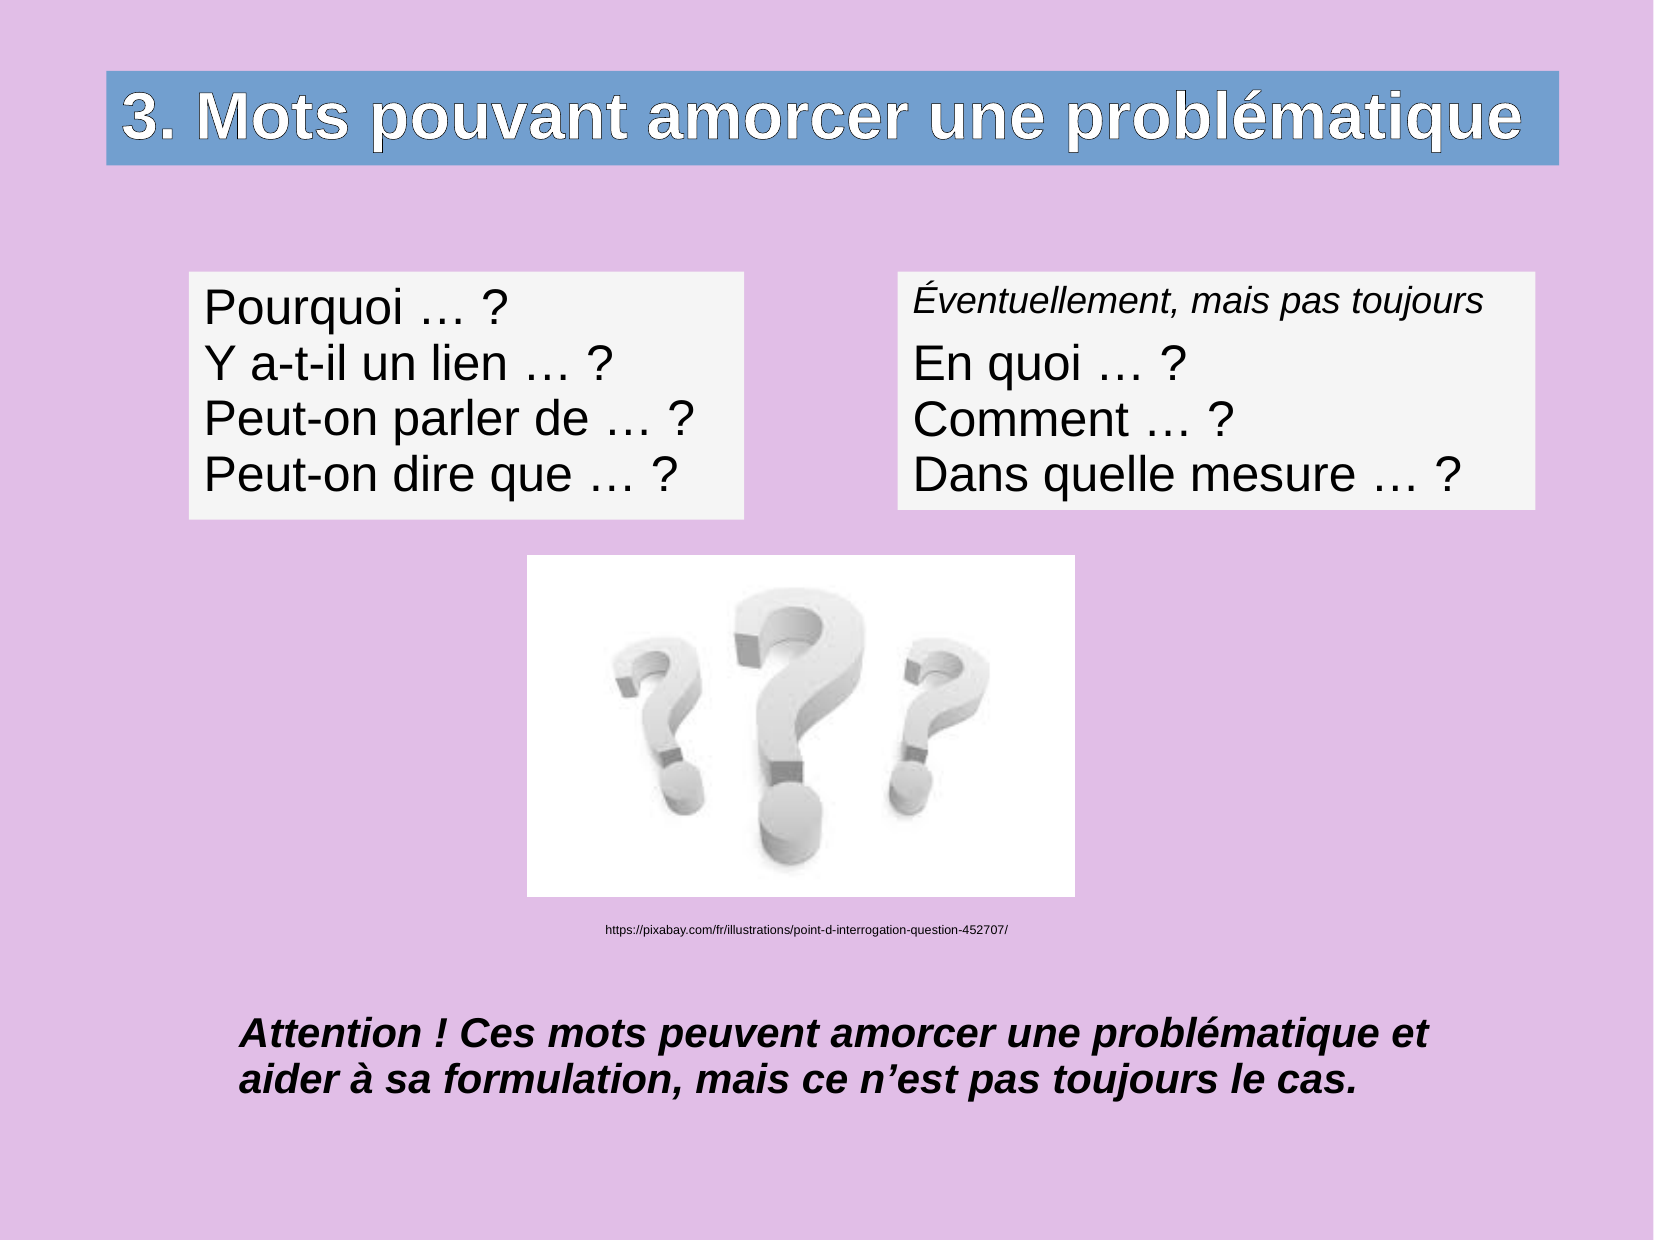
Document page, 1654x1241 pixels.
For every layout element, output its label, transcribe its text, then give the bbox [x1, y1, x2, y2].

text_box Pourquoi … ? Y a-t-il un lien … ? Peut-on parler de … ? Peut-on dire que … ? [188, 271, 745, 520]
text_box 3. Mots pouvant amorcer une problématique [106, 70, 1560, 166]
picture [527, 555, 1075, 897]
text_box Éventuellement, mais pas toujours En quoi … ? Comment … ? Dans quelle mesure … ? [897, 271, 1536, 510]
text_box https://pixabay.com/fr/illustrations/point-d-interrogation-question-452707/ [590, 916, 1028, 945]
text_box Attention ! Ces mots peuvent amorcer une problématique et aider à sa formulation, mais ce n’est pas toujours le cas. [224, 1002, 1477, 1111]
